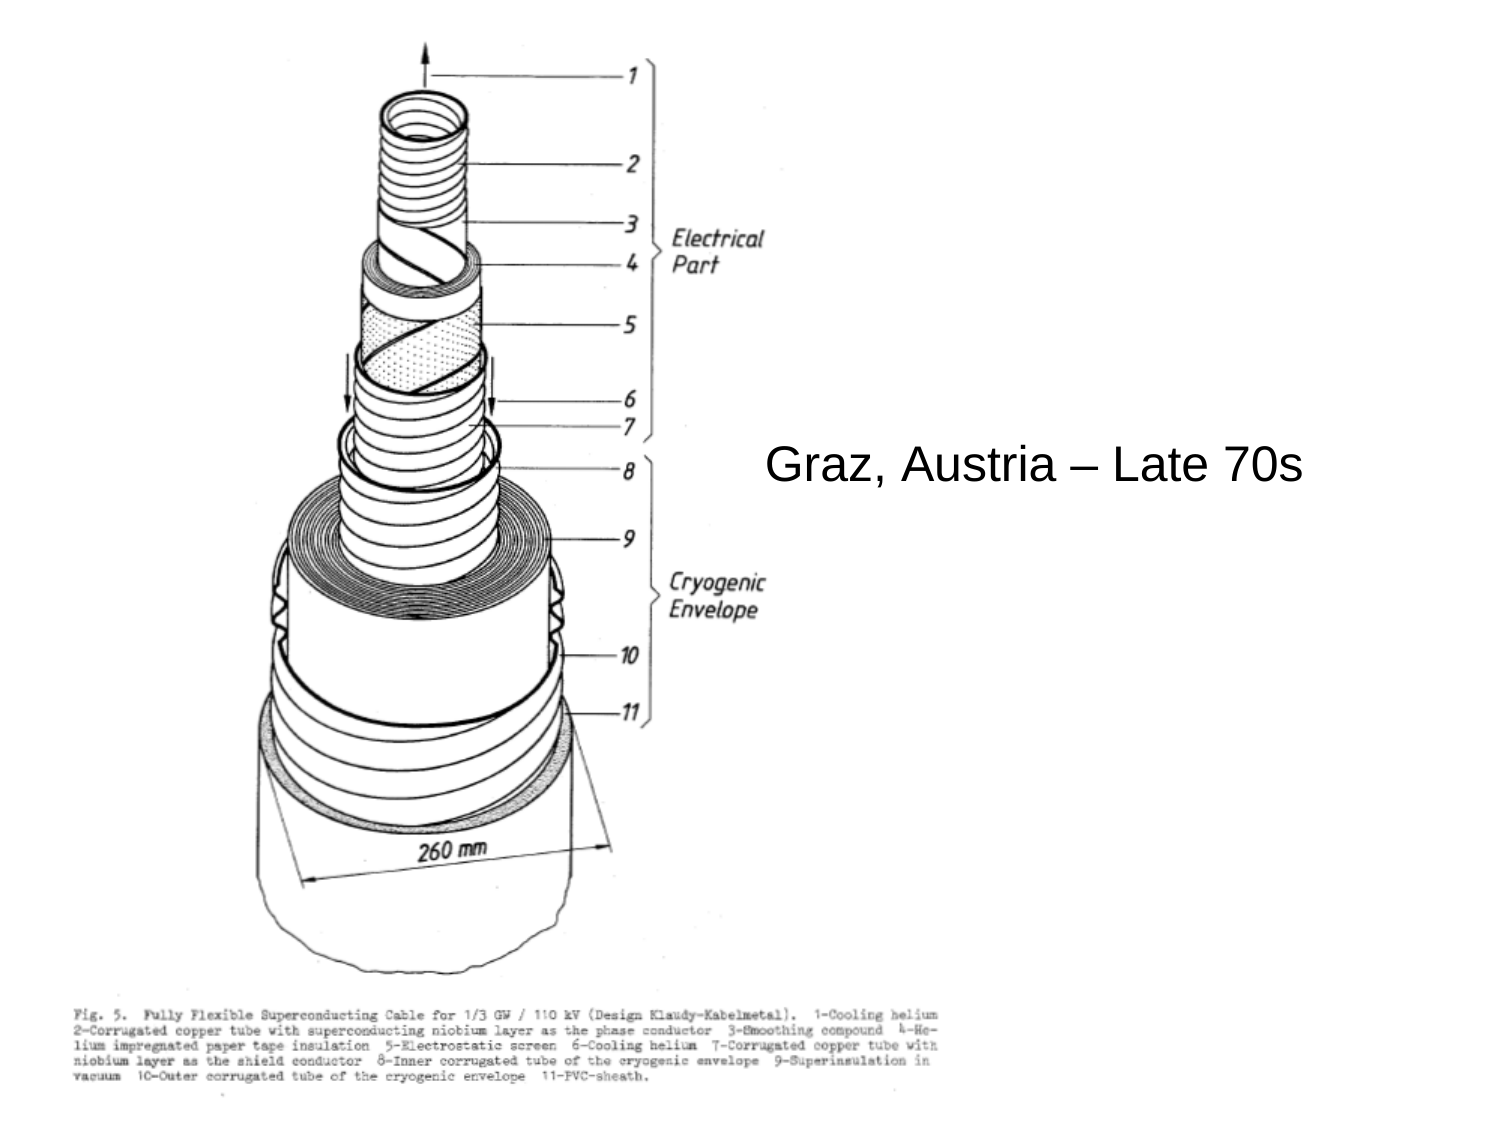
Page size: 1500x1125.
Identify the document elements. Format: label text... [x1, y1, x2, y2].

picture [50, 15, 954, 1105]
text_box Graz, Austria – Late 70s [750, 424, 1413, 500]
